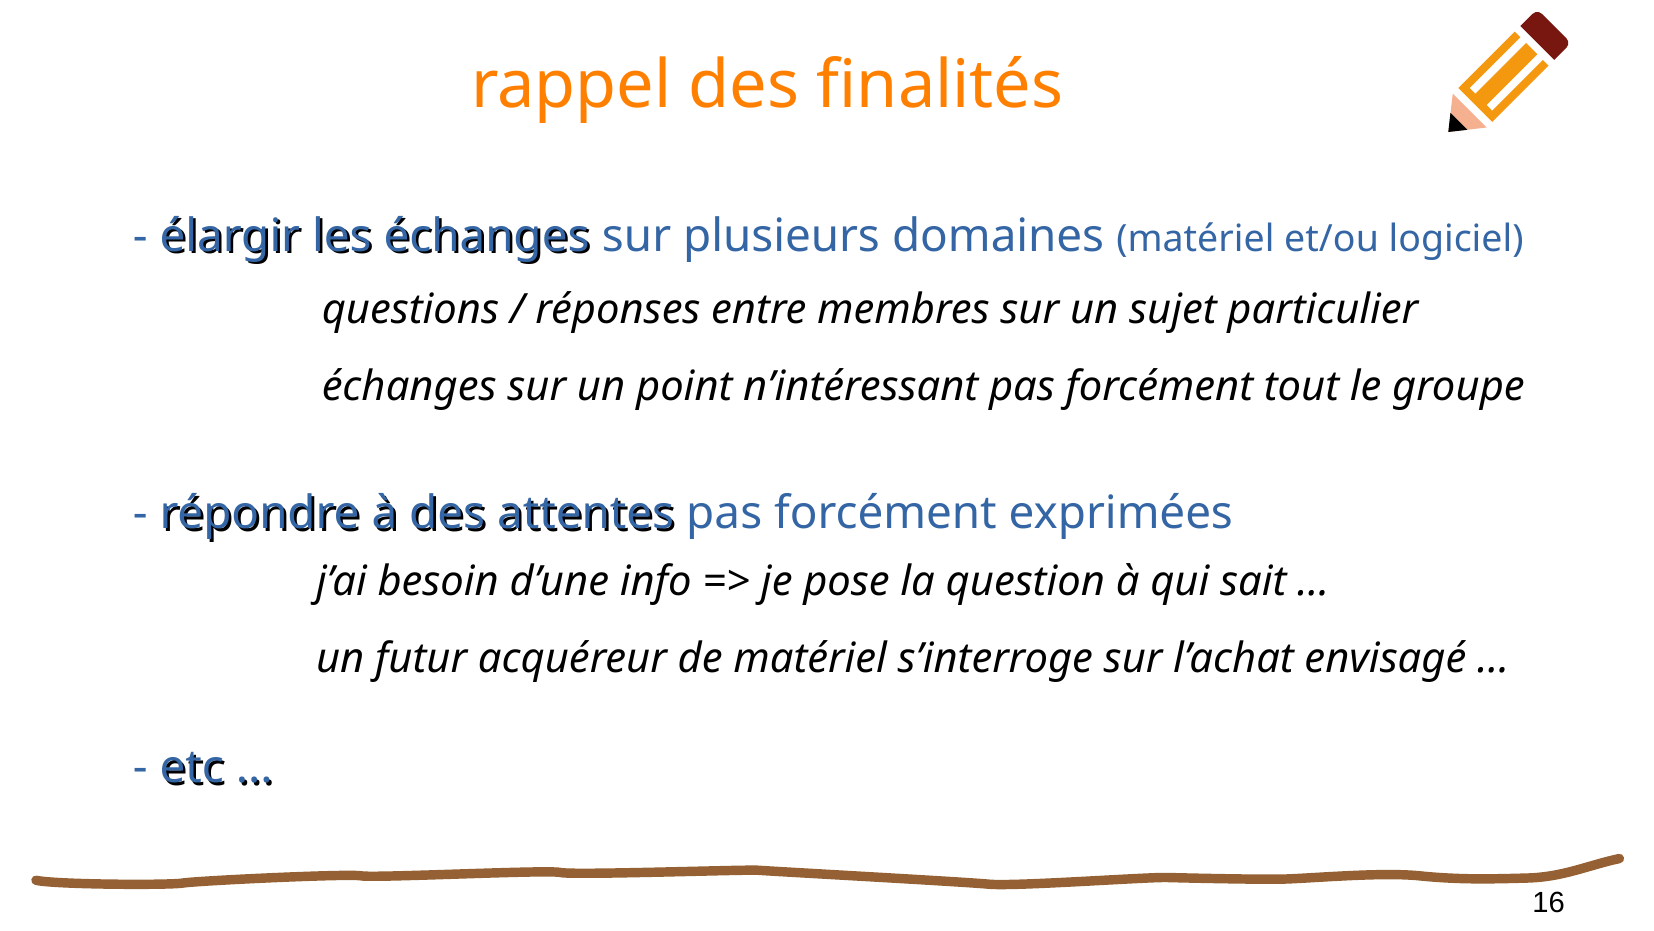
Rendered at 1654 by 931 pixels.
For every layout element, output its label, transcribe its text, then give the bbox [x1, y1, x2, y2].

text_box - élargir les échanges sur plusieurs domaines (matériel et/ou logiciel) [118, 194, 1654, 284]
text_box un futur acquéreur de matériel s’interroge sur l’achat envisagé ... [301, 620, 1601, 709]
text_box j’ai besoin d’une info => je pose la question à qui sait ... [301, 543, 1601, 620]
title rappel des finalités [88, 29, 1447, 133]
text_box - etc ... [118, 726, 1654, 815]
text_box échanges sur un point n’intéressant pas forcément tout le groupe [307, 348, 1607, 438]
text_box questions / réponses entre membres sur un sujet particulier [307, 271, 1607, 348]
text_box - répondre à des attentes pas forcément exprimées [118, 472, 1654, 562]
